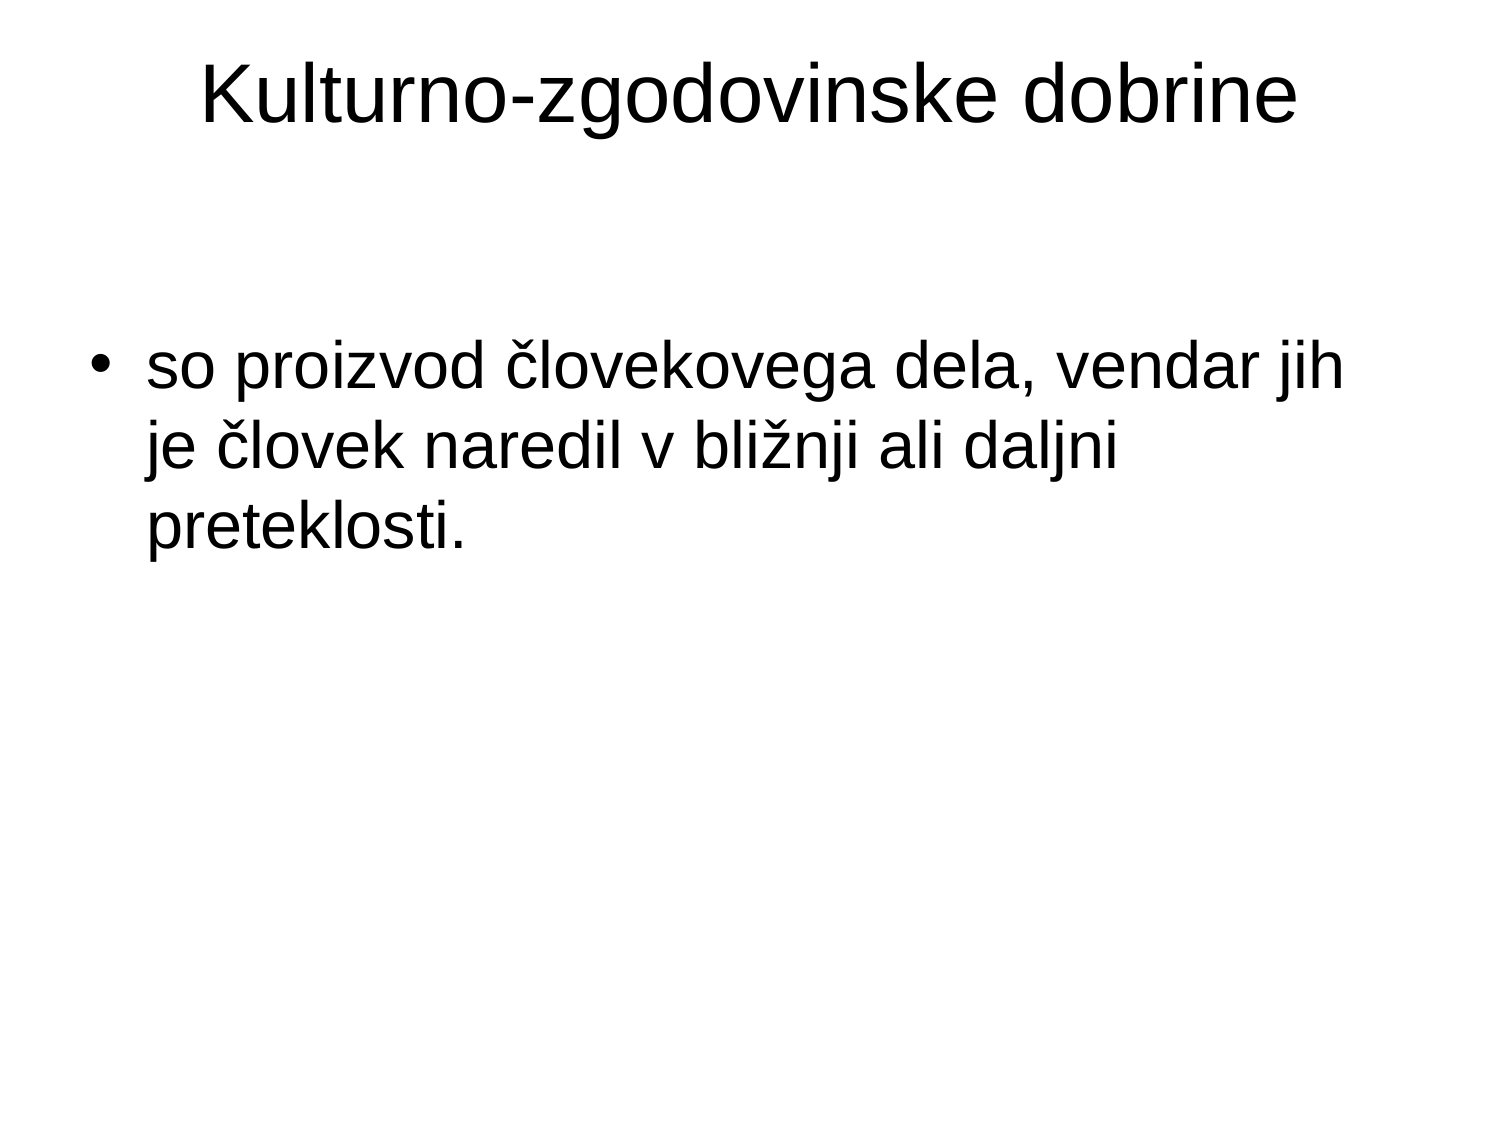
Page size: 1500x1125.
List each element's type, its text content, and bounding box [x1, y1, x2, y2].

title Kulturno-zgodovinske dobrine [75, 31, 1426, 247]
list so proizvod človekovega dela, vendar jih je človek naredil v bližnji ali daljni preteklosti. [75, 314, 1426, 1006]
